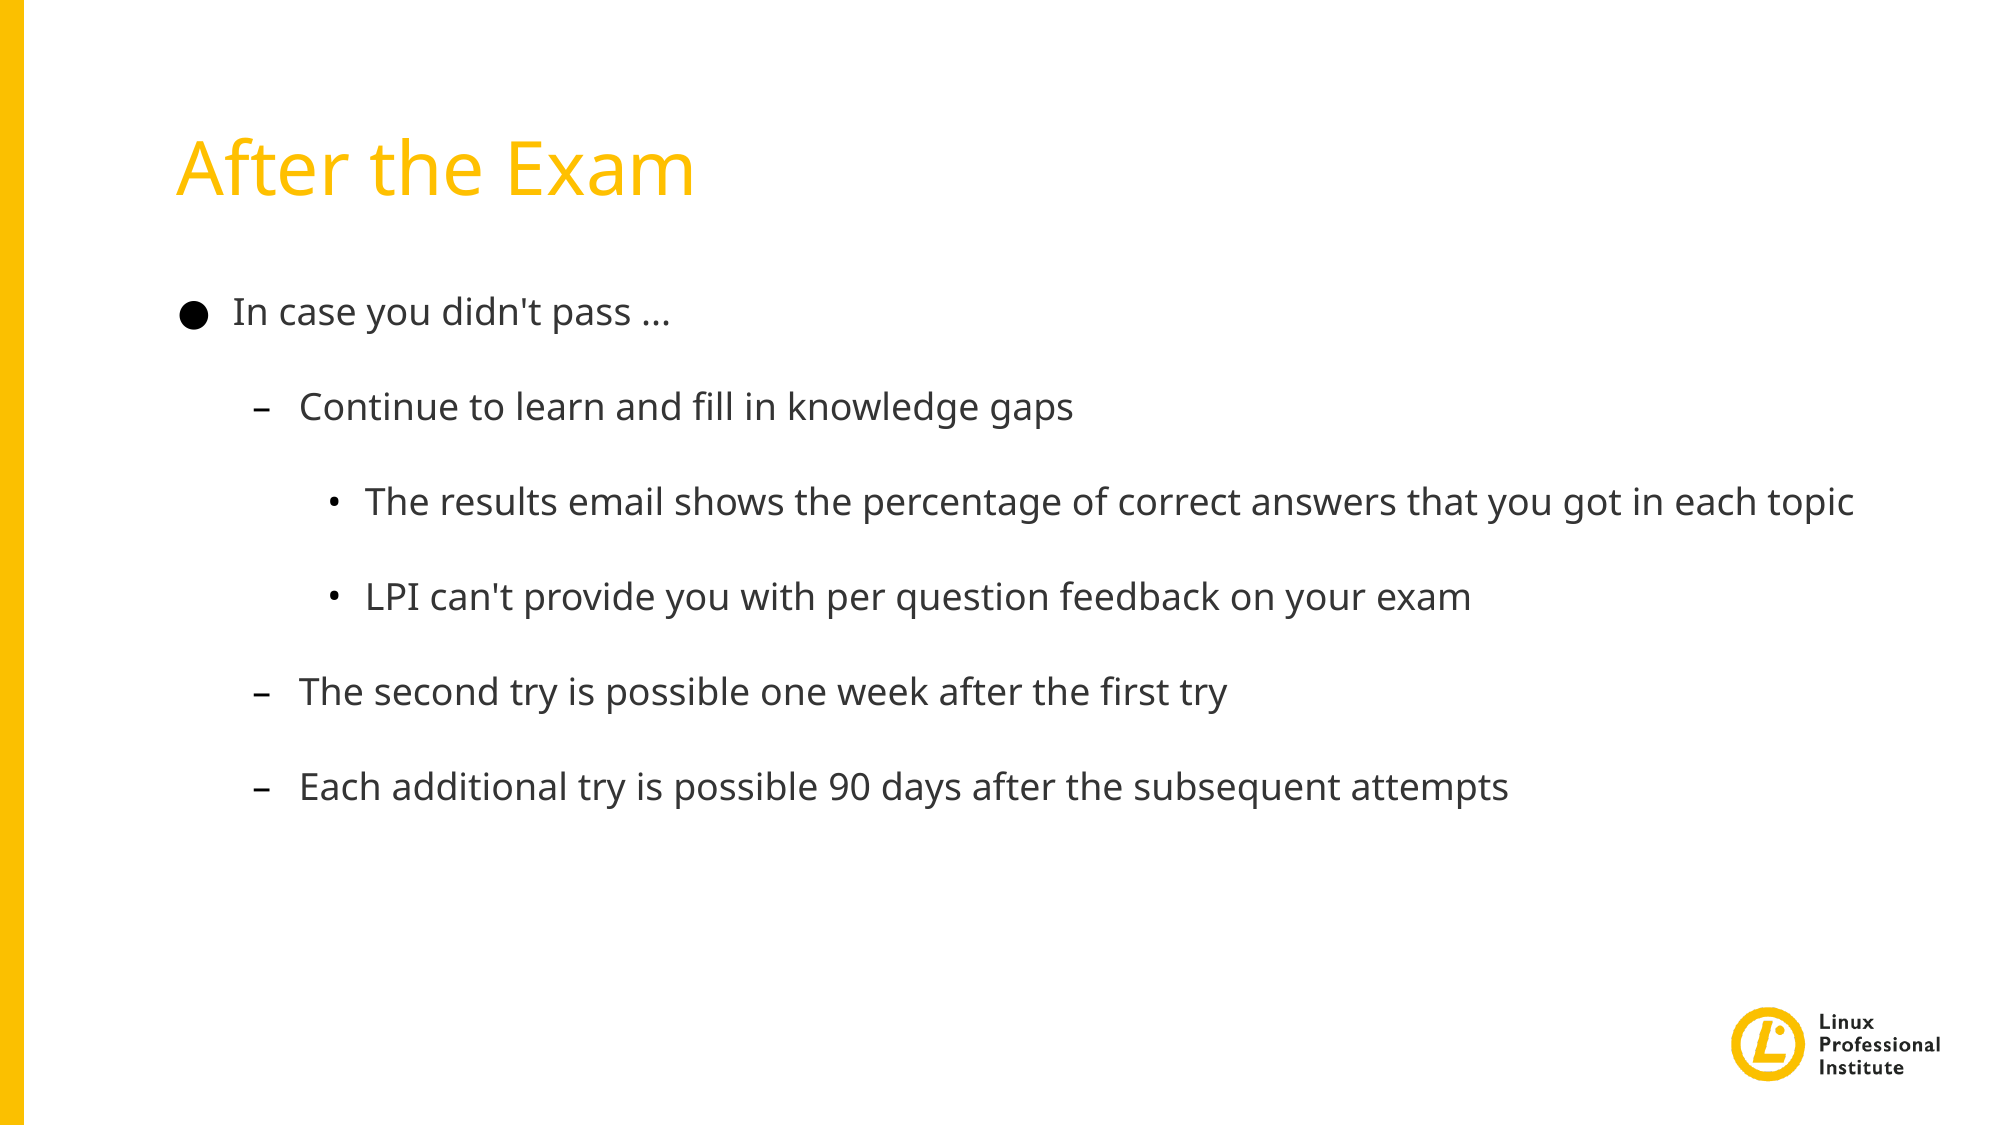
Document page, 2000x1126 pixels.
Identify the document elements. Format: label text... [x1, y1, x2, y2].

text_box After the Exam [161, 99, 1886, 261]
text_box [0, 0, 24, 1125]
picture [1701, 987, 1969, 1101]
text_box In case you didn't pass ... Continue to learn and fill in knowledge gaps The results email shows the percentage of correct answers that you got in each topic LPI can't provide you with per question feedback on your exam The second try is possible one week after the first try Each additional try is possible 90 days after the subsequent attempts [162, 280, 1902, 1063]
